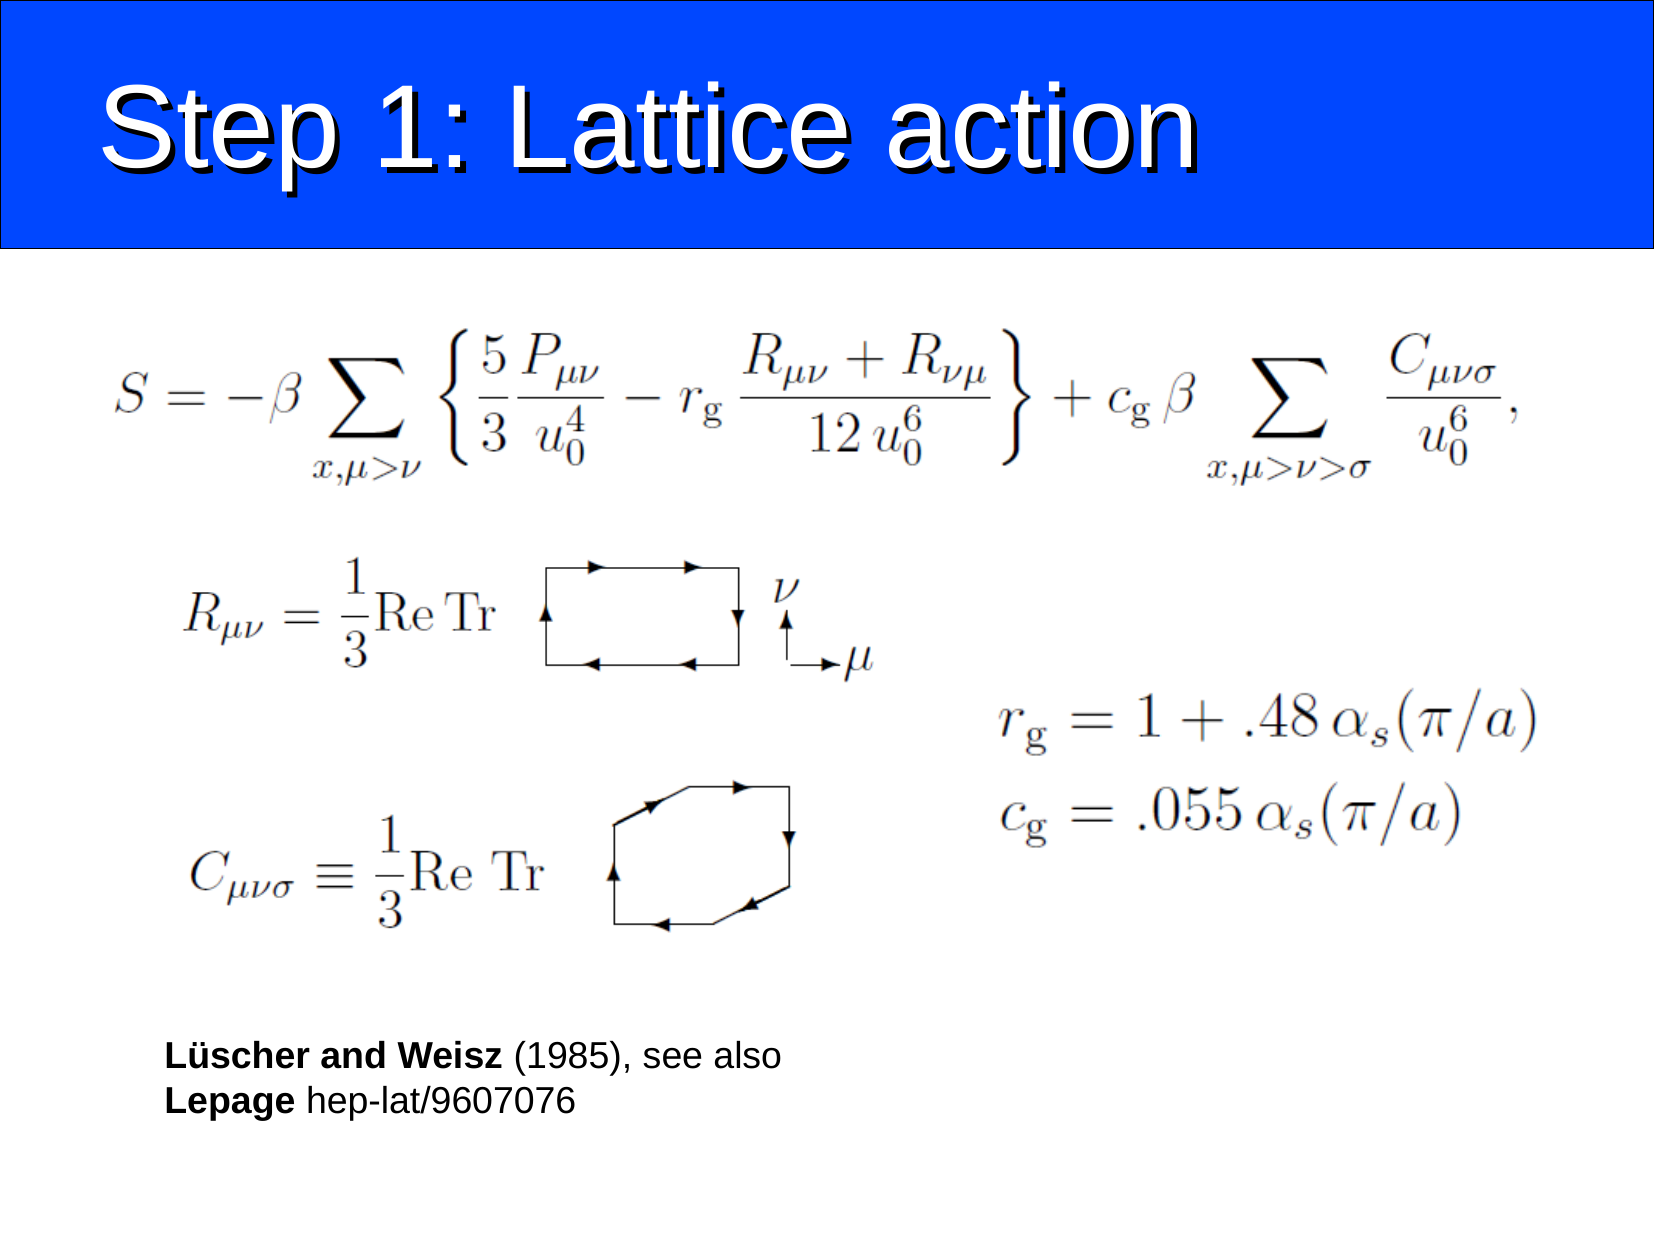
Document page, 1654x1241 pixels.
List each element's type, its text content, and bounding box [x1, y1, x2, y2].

chart [175, 750, 840, 972]
text_box Lüscher and Weisz (1985), see also Lepage hep-lat/9607076 [149, 1023, 814, 1130]
text_box [0, 0, 1654, 249]
chart [175, 542, 906, 700]
chart [97, 307, 1543, 514]
chart [982, 671, 1559, 867]
title Step 1: Lattice action [82, 17, 1571, 224]
